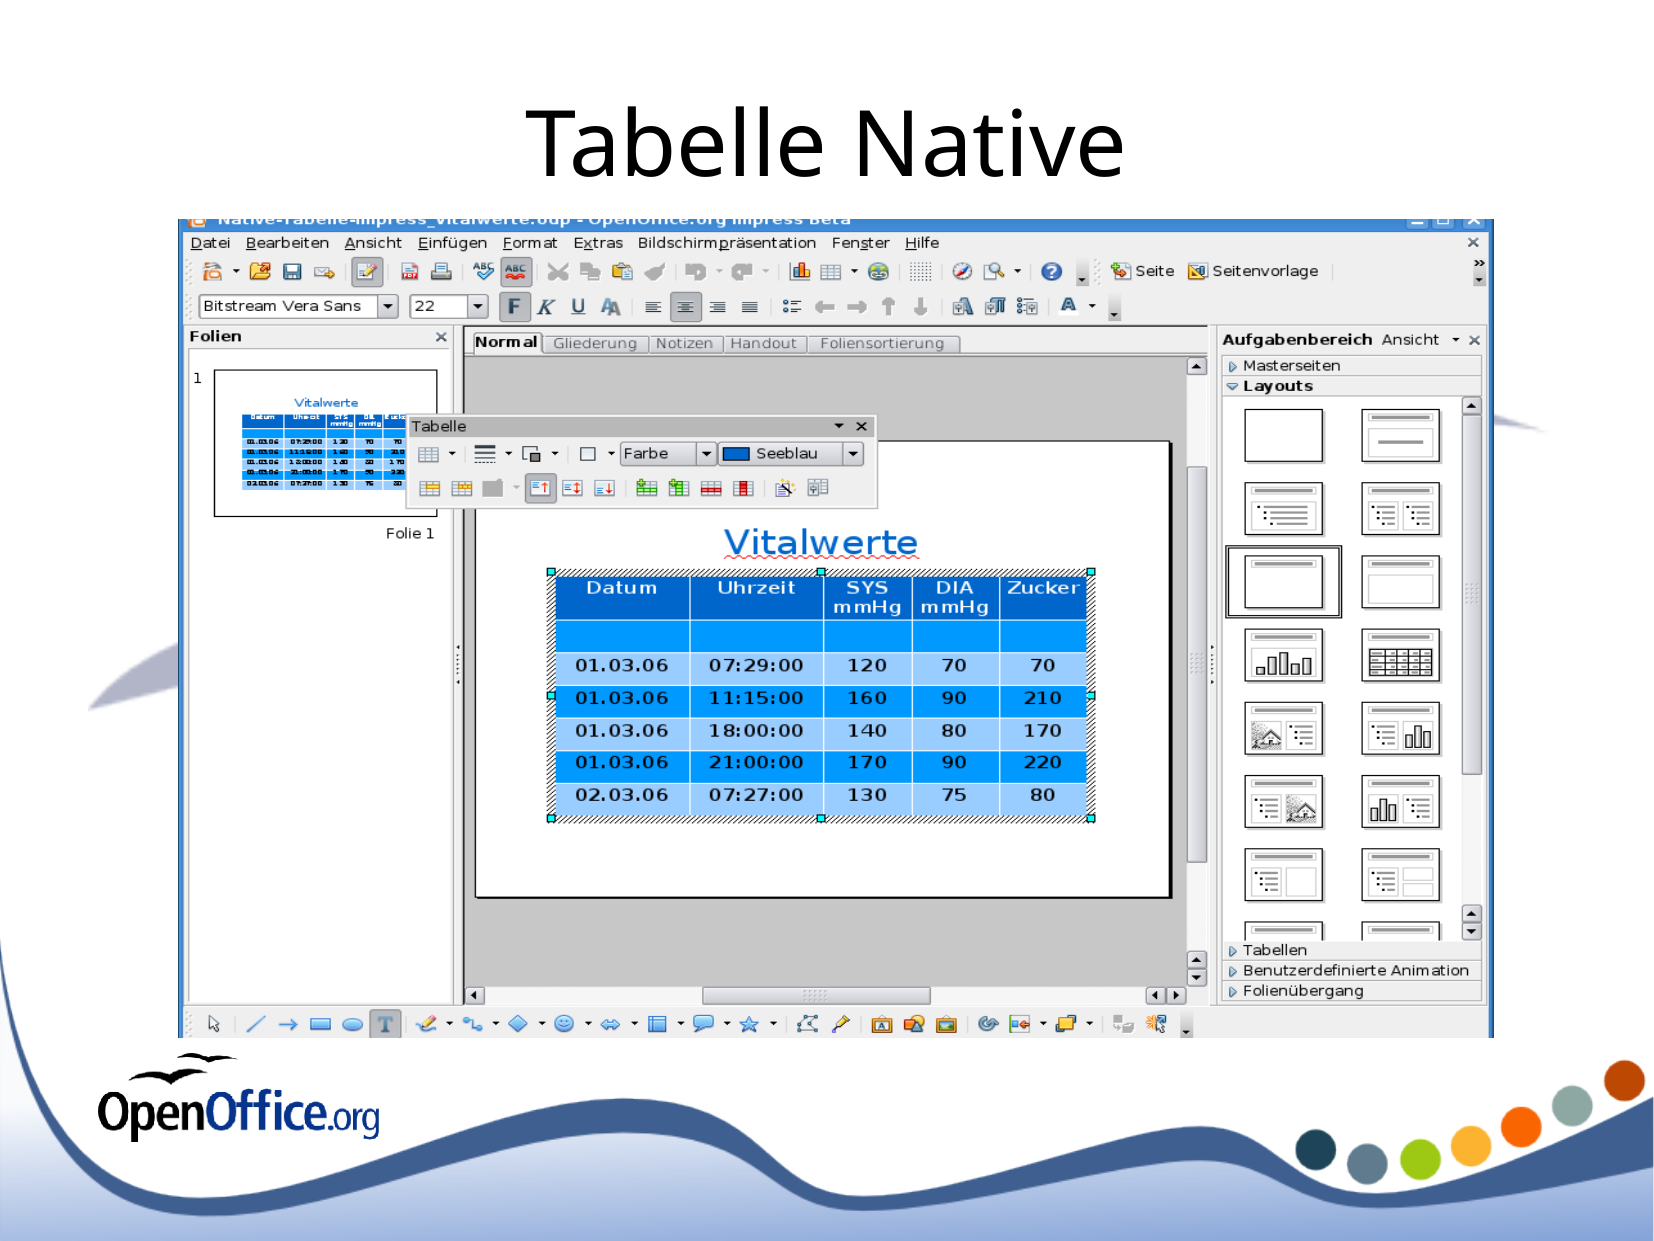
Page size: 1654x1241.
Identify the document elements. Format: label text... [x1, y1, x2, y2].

title Tabelle Native [82, 37, 1571, 245]
picture [0, 219, 1654, 1241]
